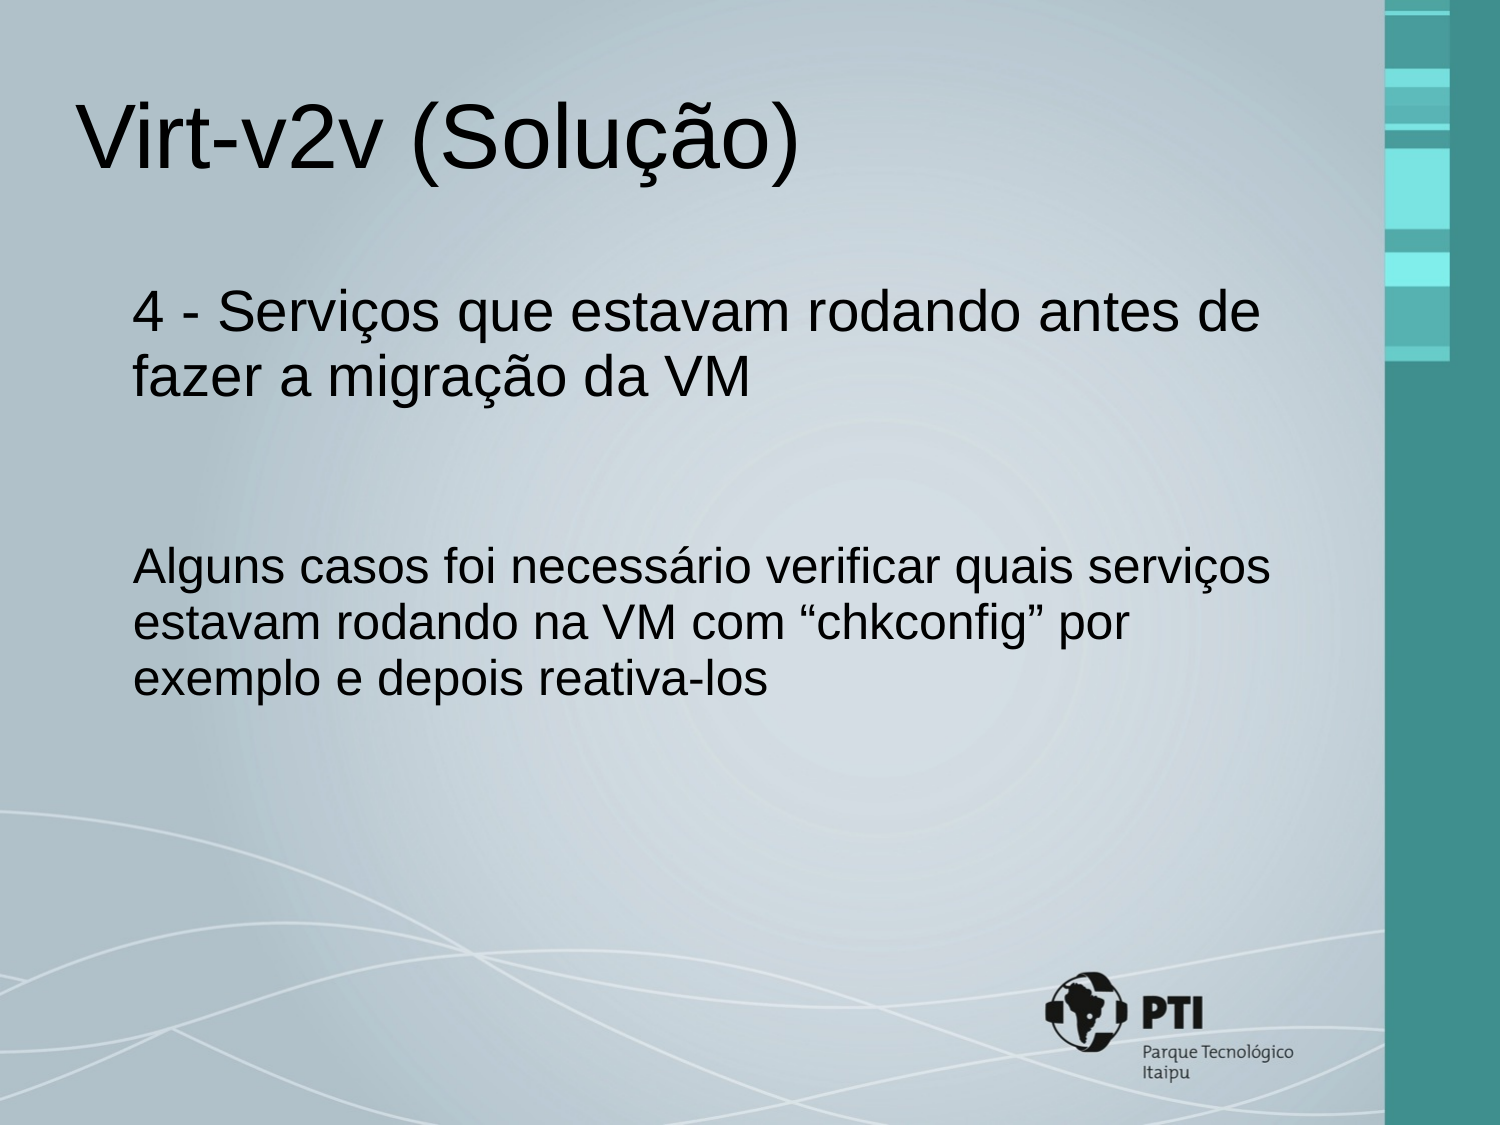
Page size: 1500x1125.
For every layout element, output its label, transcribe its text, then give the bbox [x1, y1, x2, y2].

title Virt-v2v (Solução) [74, 44, 1425, 232]
picture [0, 0, 1500, 1125]
text_box 4 - Serviços que estavam rodando antes de fazer a migração da VM Alguns casos foi necessário verificar quais serviços estavam rodando na VM com “chkconfig” por exemplo e depois reativa-los [118, 271, 1288, 719]
